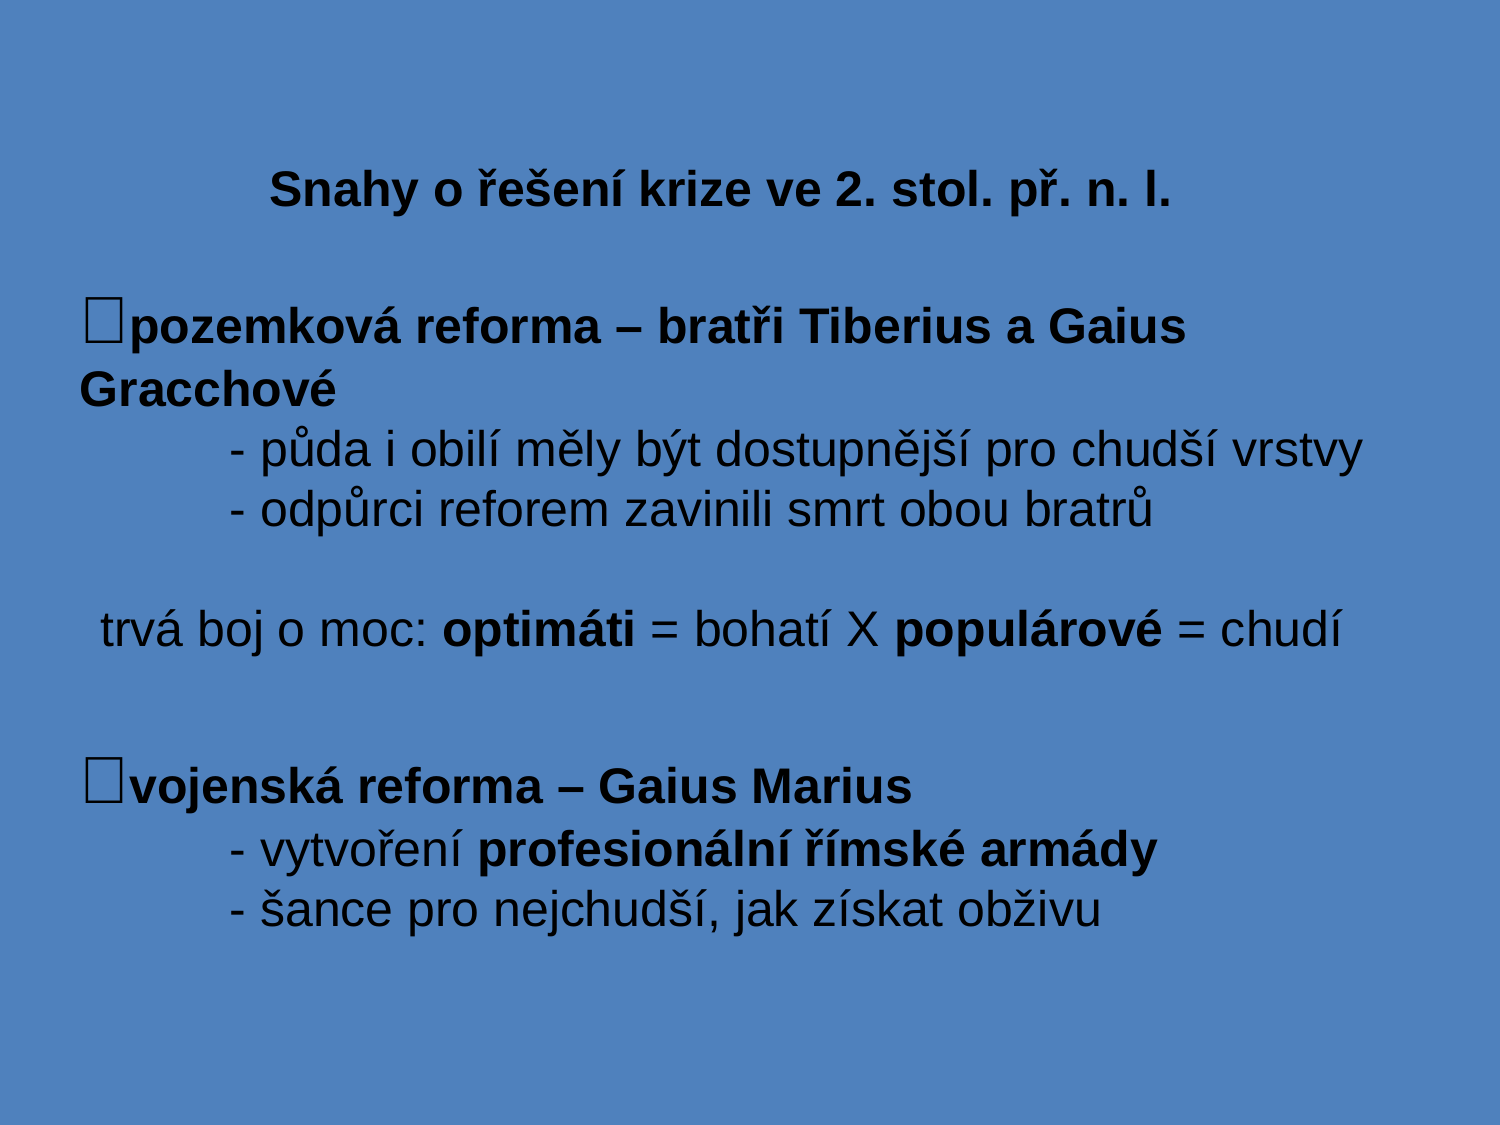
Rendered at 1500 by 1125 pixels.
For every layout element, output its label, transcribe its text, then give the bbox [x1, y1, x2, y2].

text_box Snahy o řešení krize ve 2. stol. př. n. l. pozemková reforma – bratři Tiberius a Gaius Gracchové - půda i obilí měly být dostupnější pro chudší vrstvy - odpůrci reforem zavinili smrt obou bratrů trvá boj o moc: optimáti = bohatí X populárové = chudí vojenská reforma – Gaius Marius - vytvoření profesionální římské armády - šance pro nejchudší, jak získat obživu [64, 148, 1436, 1005]
